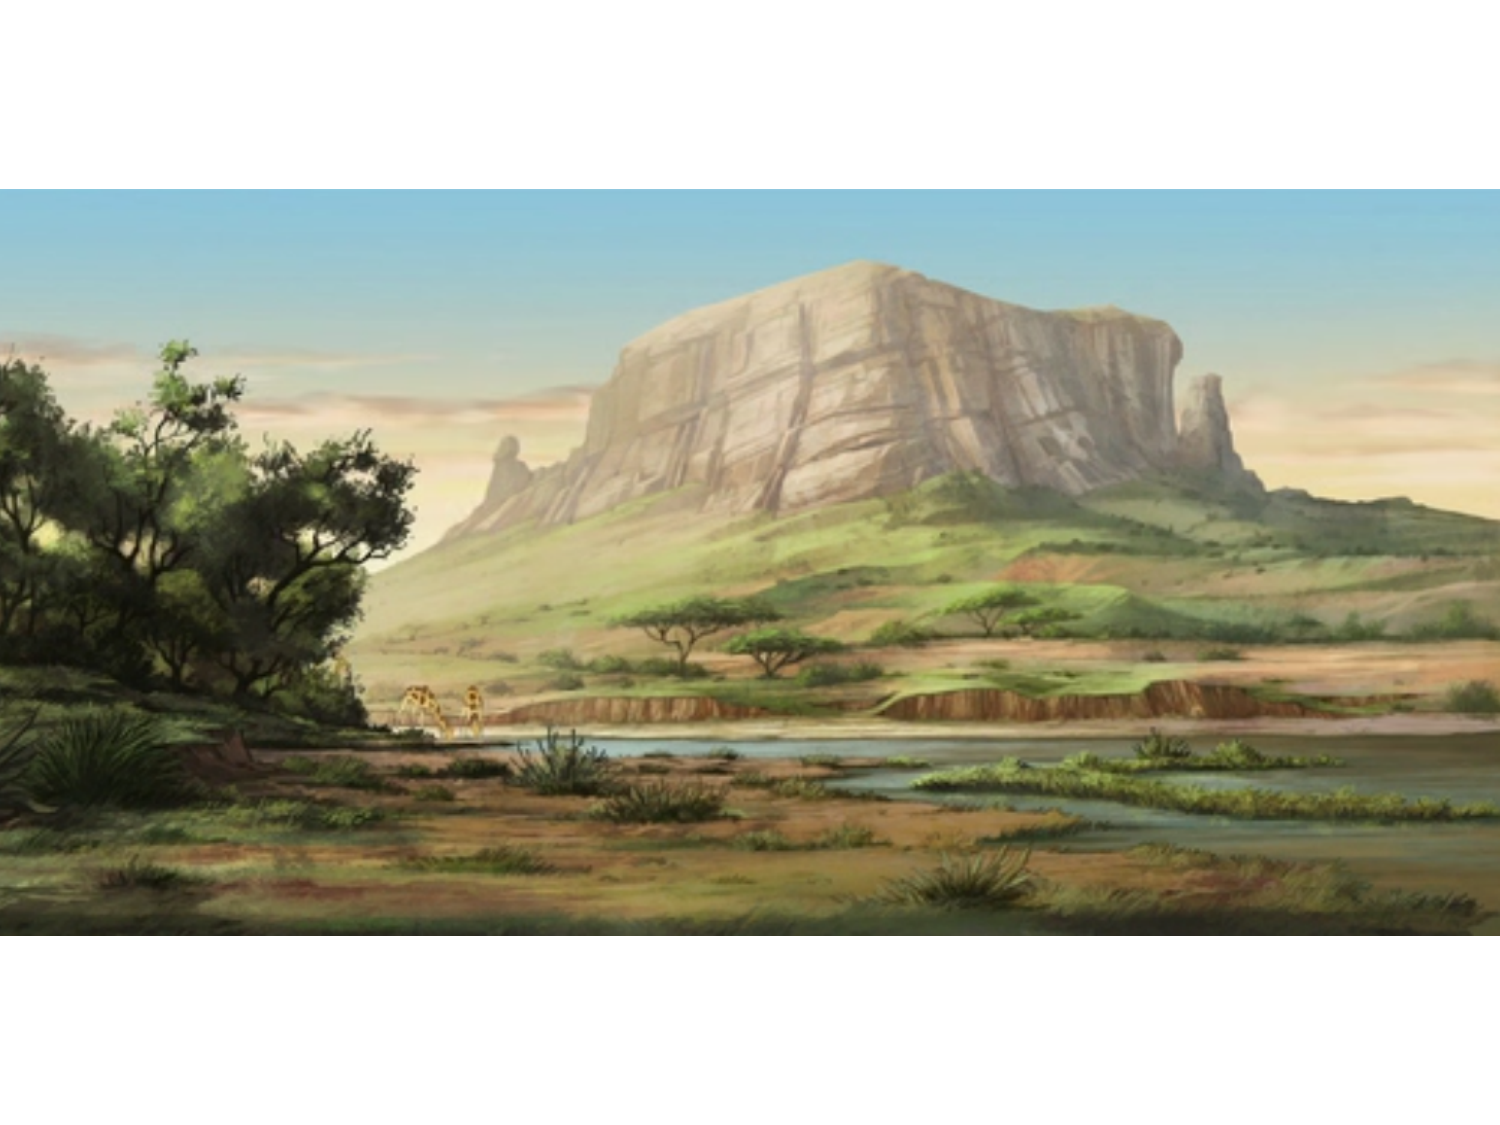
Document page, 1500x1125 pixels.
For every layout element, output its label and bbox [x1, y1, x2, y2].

picture [0, 189, 1500, 936]
